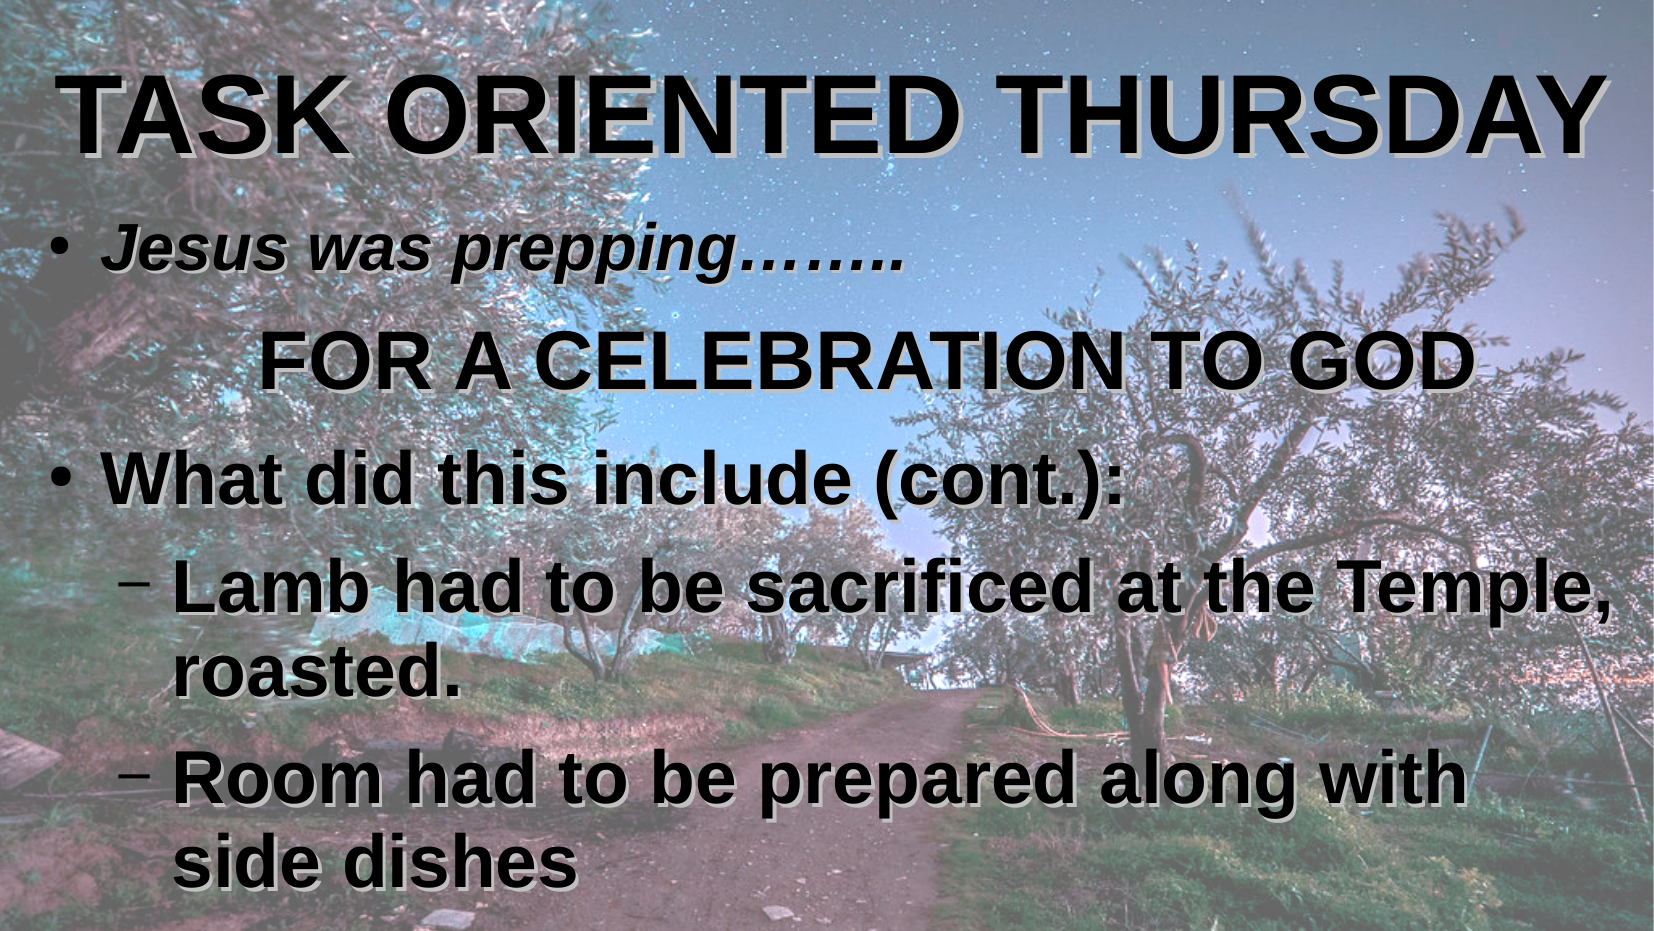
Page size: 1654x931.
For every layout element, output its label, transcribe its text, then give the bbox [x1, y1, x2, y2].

picture [0, 0, 1654, 931]
list Jesus was prepping…….. FOR A CELEBRATION TO GOD What did this include (cont.): Lamb had to be sacrificed at the Temple, roasted. Room had to be prepared along with side dishes [30, 210, 1636, 916]
title TASK ORIENTED THURSDAY [30, 0, 1636, 210]
